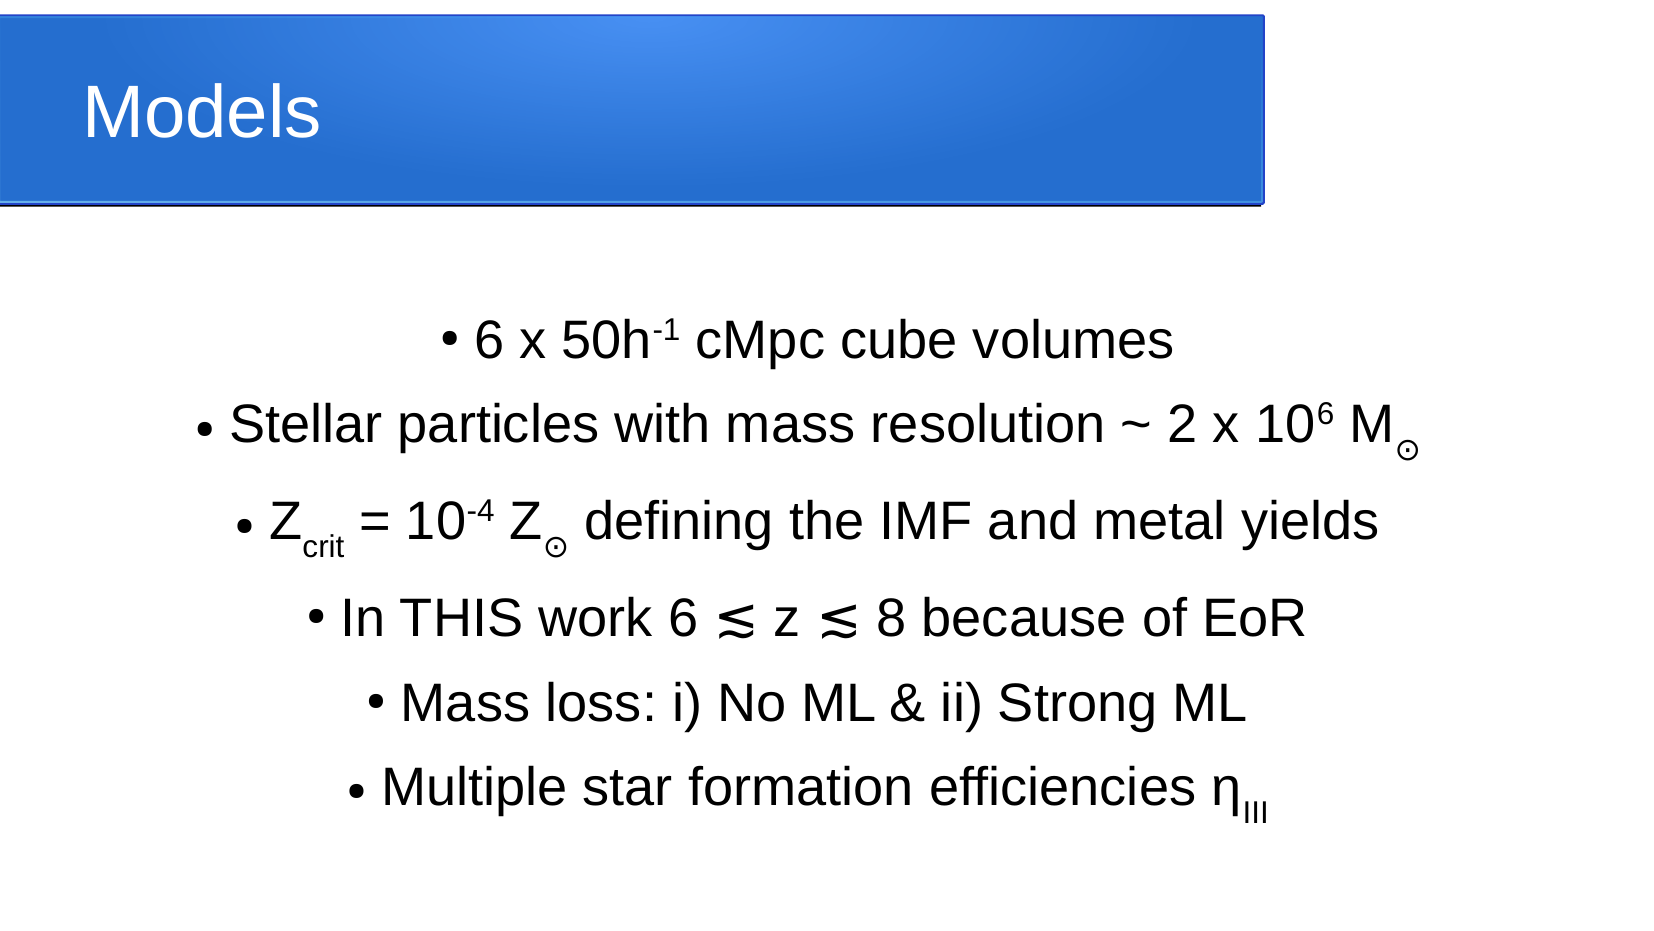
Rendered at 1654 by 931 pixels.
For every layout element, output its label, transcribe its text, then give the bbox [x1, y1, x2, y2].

title Models [82, 35, 1235, 189]
subtitle 6 x 50h-1 cMpc cube volumes Stellar particles with mass resolution ~ 2 x 106 M⊙ Zcrit = 10-4 Z⊙ defining the IMF and metal yields In THIS work 6 ≲ z ≲ 8 because of EoR Mass loss: i) No ML & ii) Strong ML Multiple star formation efficiencies ηIII [45, 224, 1571, 915]
